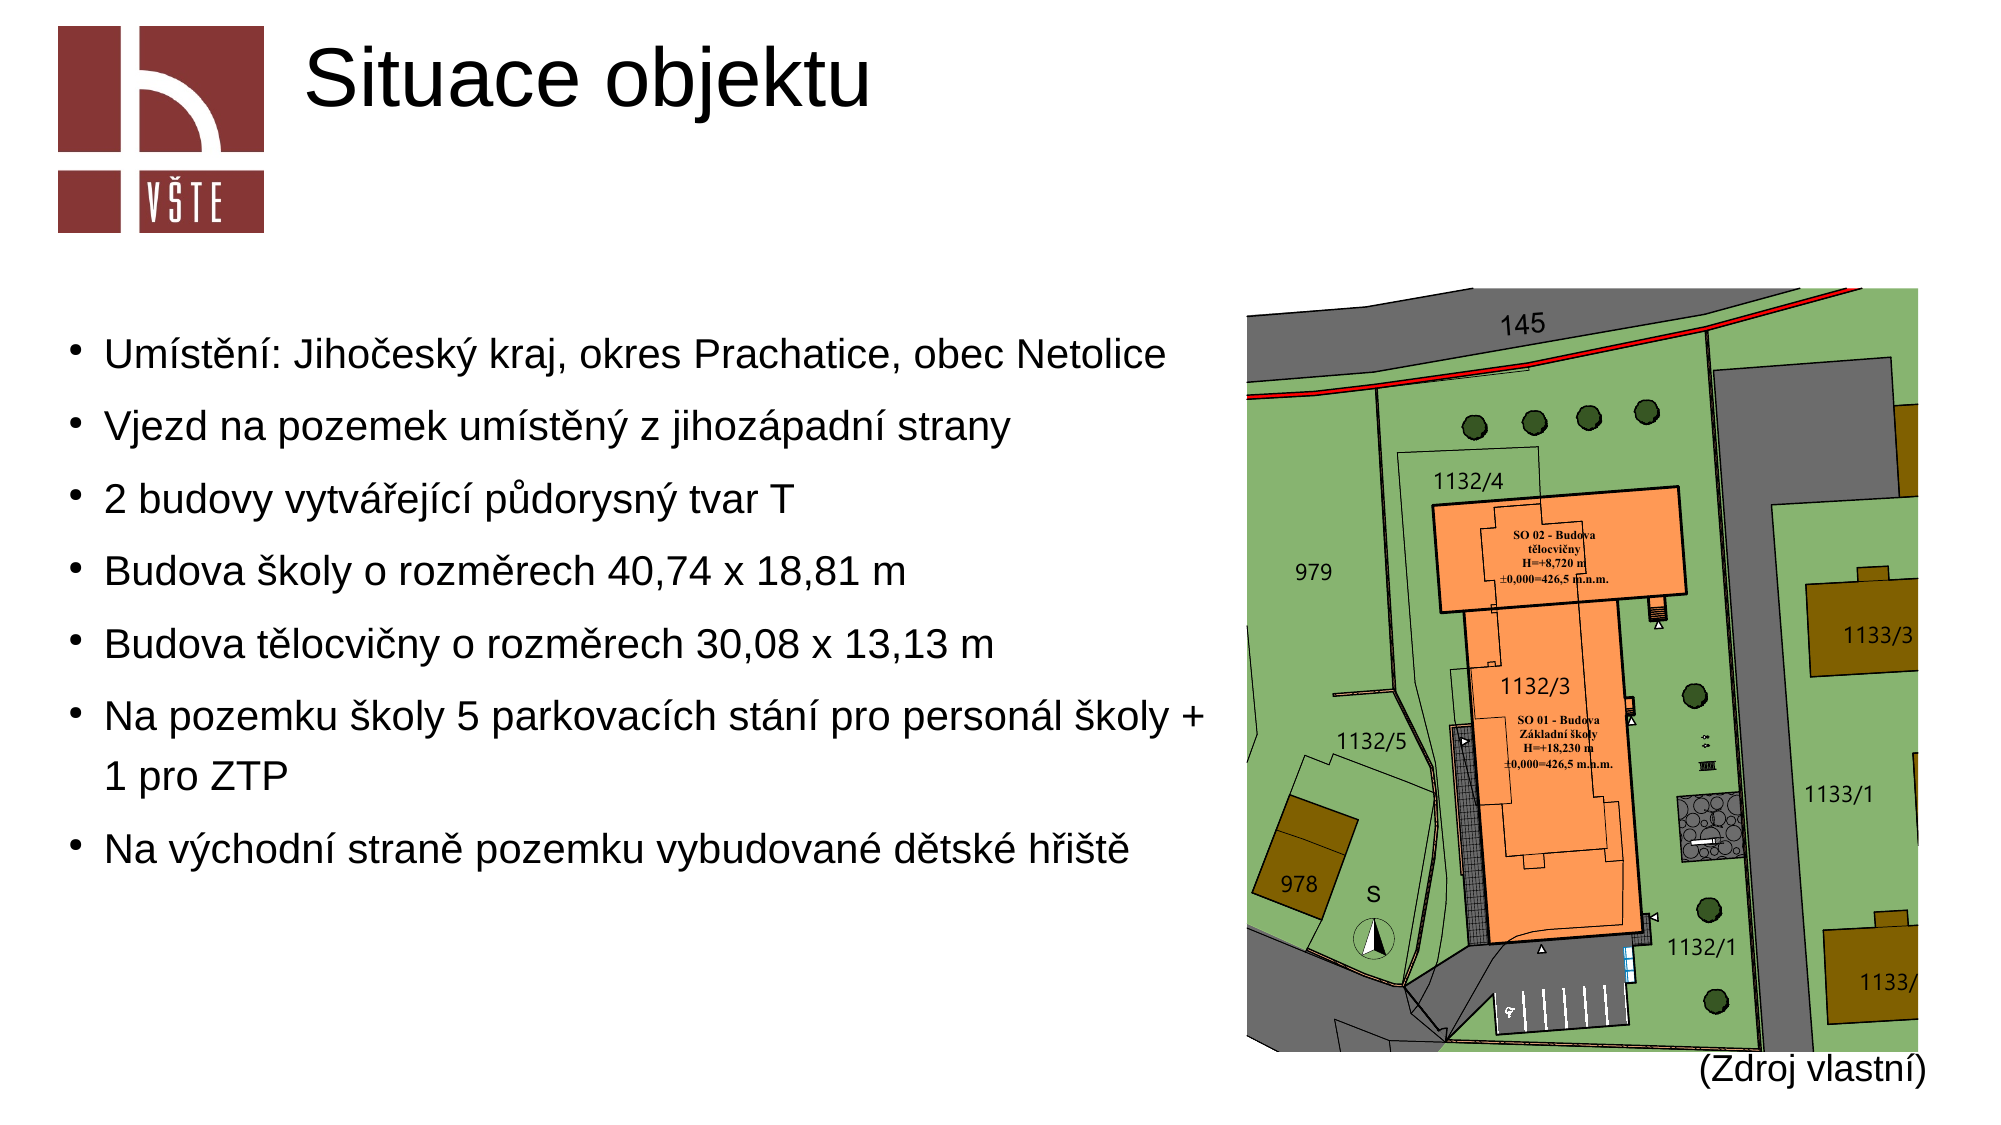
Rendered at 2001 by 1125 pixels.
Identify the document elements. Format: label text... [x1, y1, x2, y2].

picture [58, 26, 264, 233]
title Situace objektu [288, 26, 1950, 245]
text_box Umístění: Jihočeský kraj, okres Prachatice, obec Netolice Vjezd na pozemek umístěný z jihozápadní strany 2 budovy vytvářející půdorysný tvar T Budova školy o rozměrech 40,74 x 18,81 m Budova tělocvičny o rozměrech 30,08 x 13,13 m Na pozemku školy 5 parkovacích stání pro personál školy + 1 pro ZTP Na východní straně pozemku vybudované dětské hřiště [53, 308, 1240, 969]
text_box (Zdroj vlastní) [1641, 1027, 1949, 1075]
picture [1240, 283, 1919, 1052]
